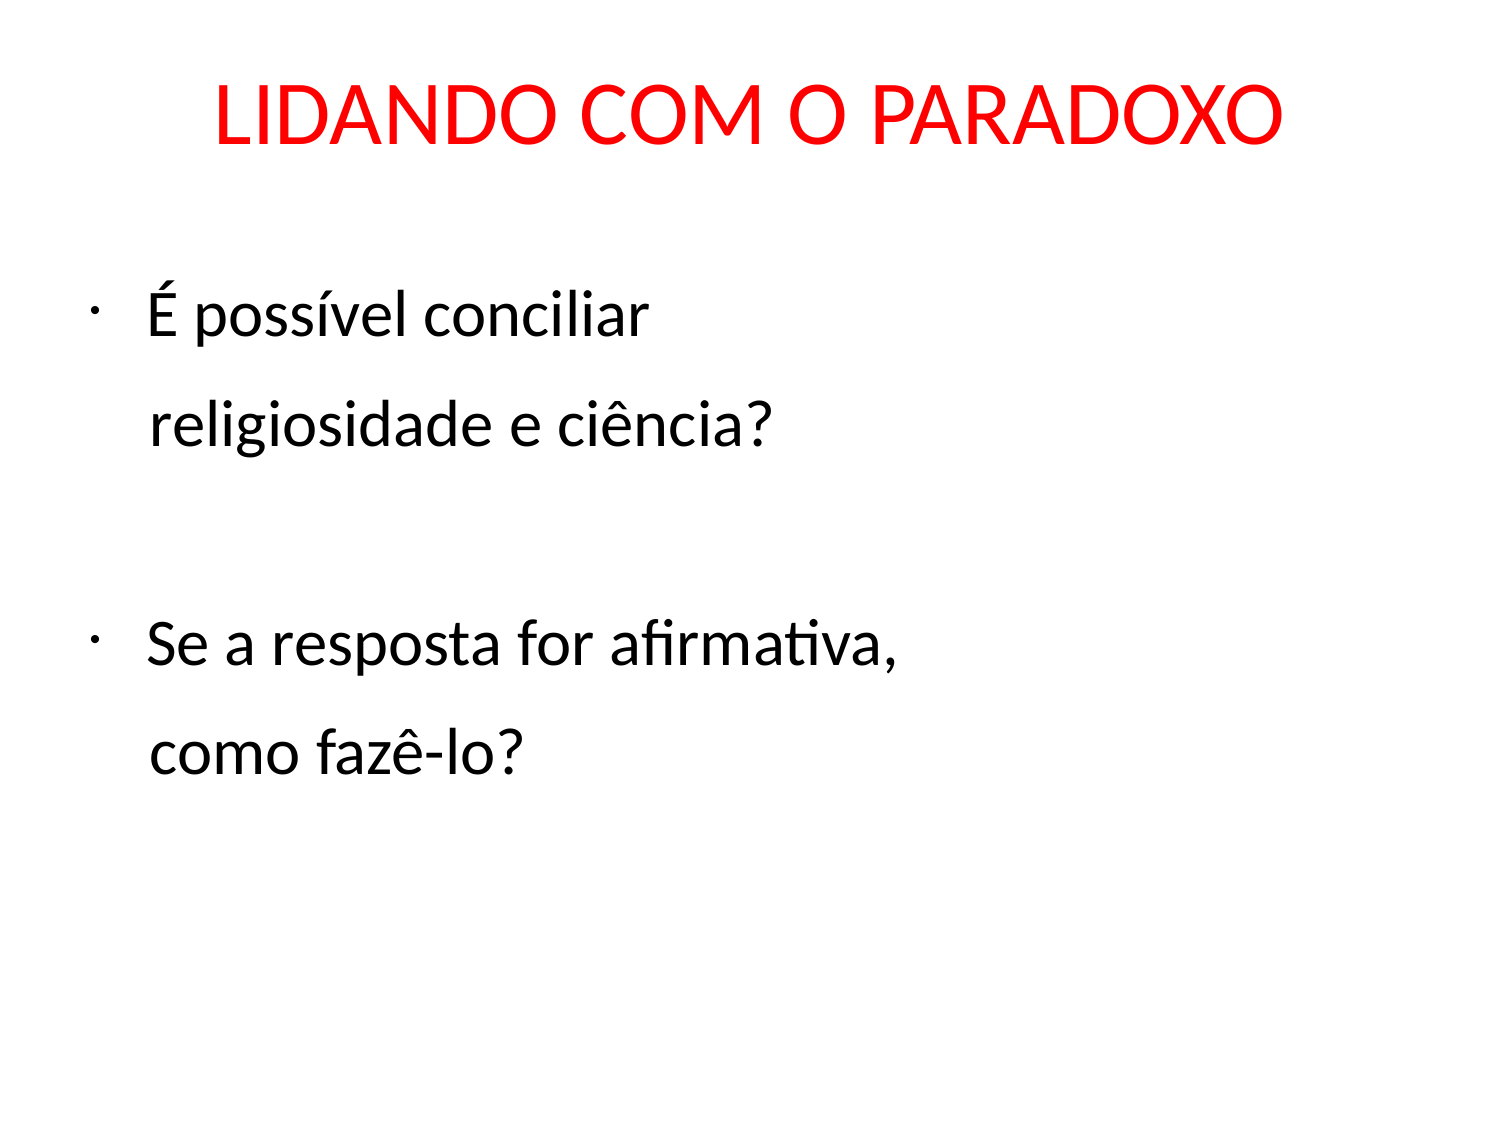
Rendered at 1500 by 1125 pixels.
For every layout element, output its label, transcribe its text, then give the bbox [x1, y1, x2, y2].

list É possível conciliar religiosidade e ciência? Se a resposta for afirmativa, como fazê-lo? [75, 262, 1425, 1005]
title LIDANDO COM O PARADOXO [75, 45, 1425, 233]
